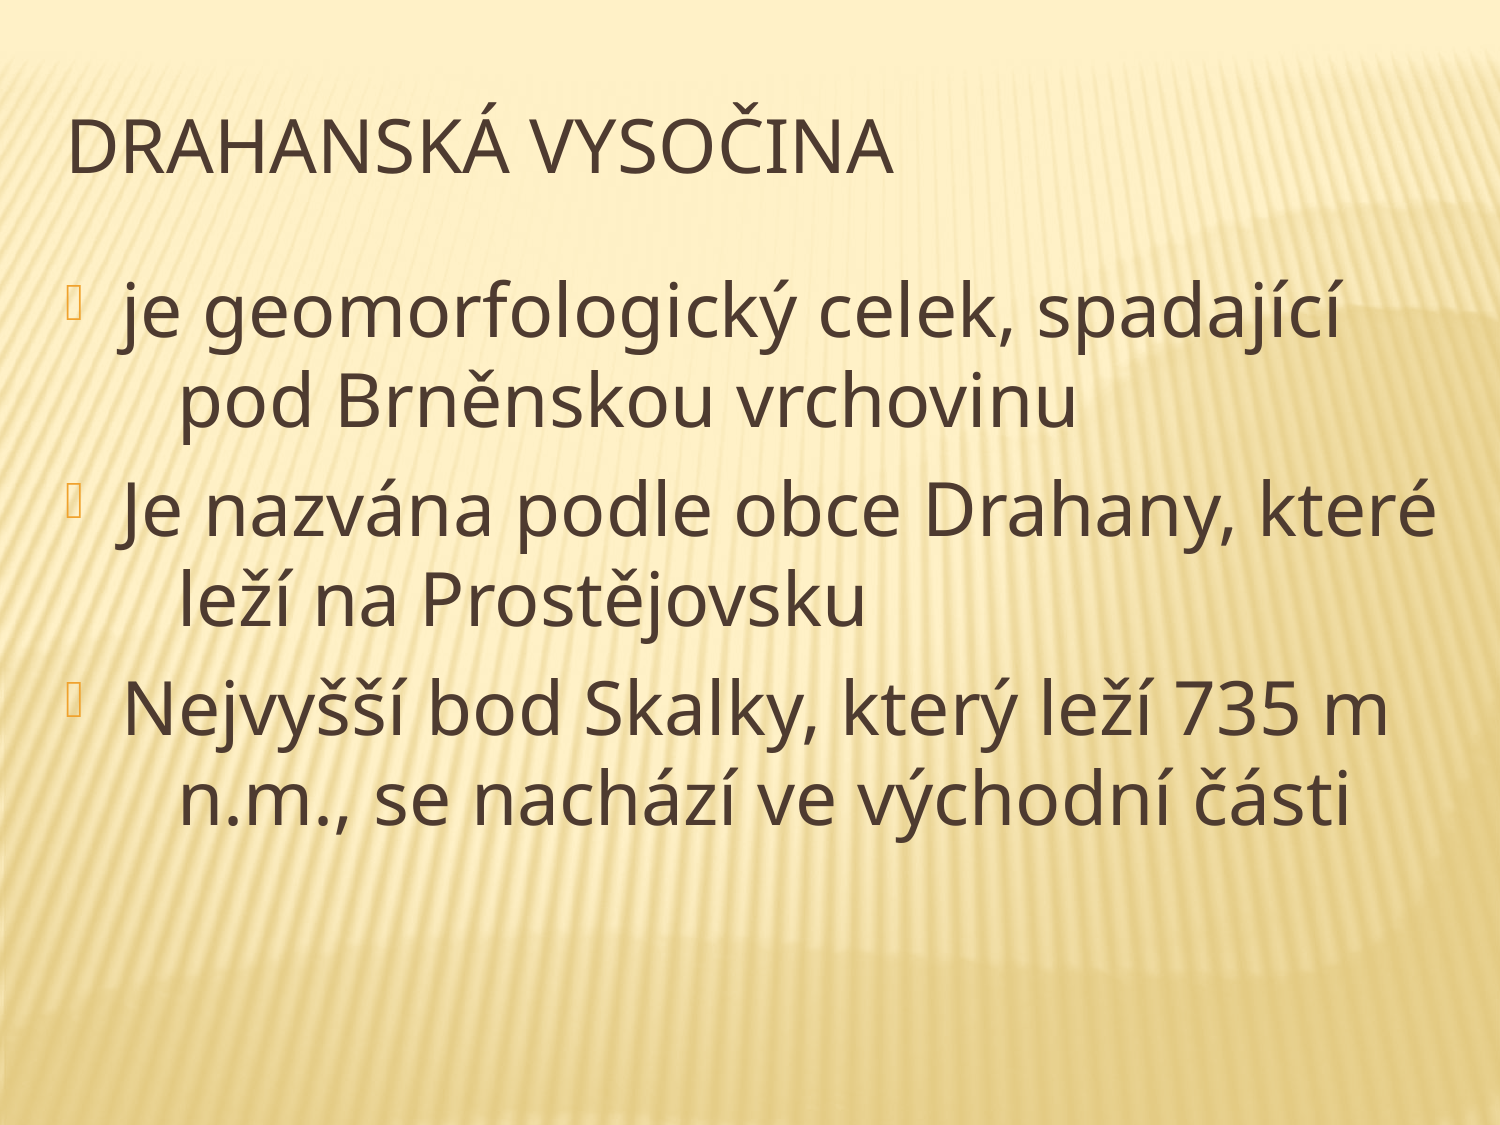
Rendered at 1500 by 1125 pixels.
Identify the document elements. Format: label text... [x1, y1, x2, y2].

list je geomorfologický celek, spadající pod Brněnskou vrchovinu Je nazvána podle obce Drahany, které leží na Prostějovsku Nejvyšší bod Skalky, který leží 735 m n.m., se nachází ve východní části [50, 254, 1476, 998]
title DRAHANSKÁ VYSOČINA [50, 75, 1476, 213]
